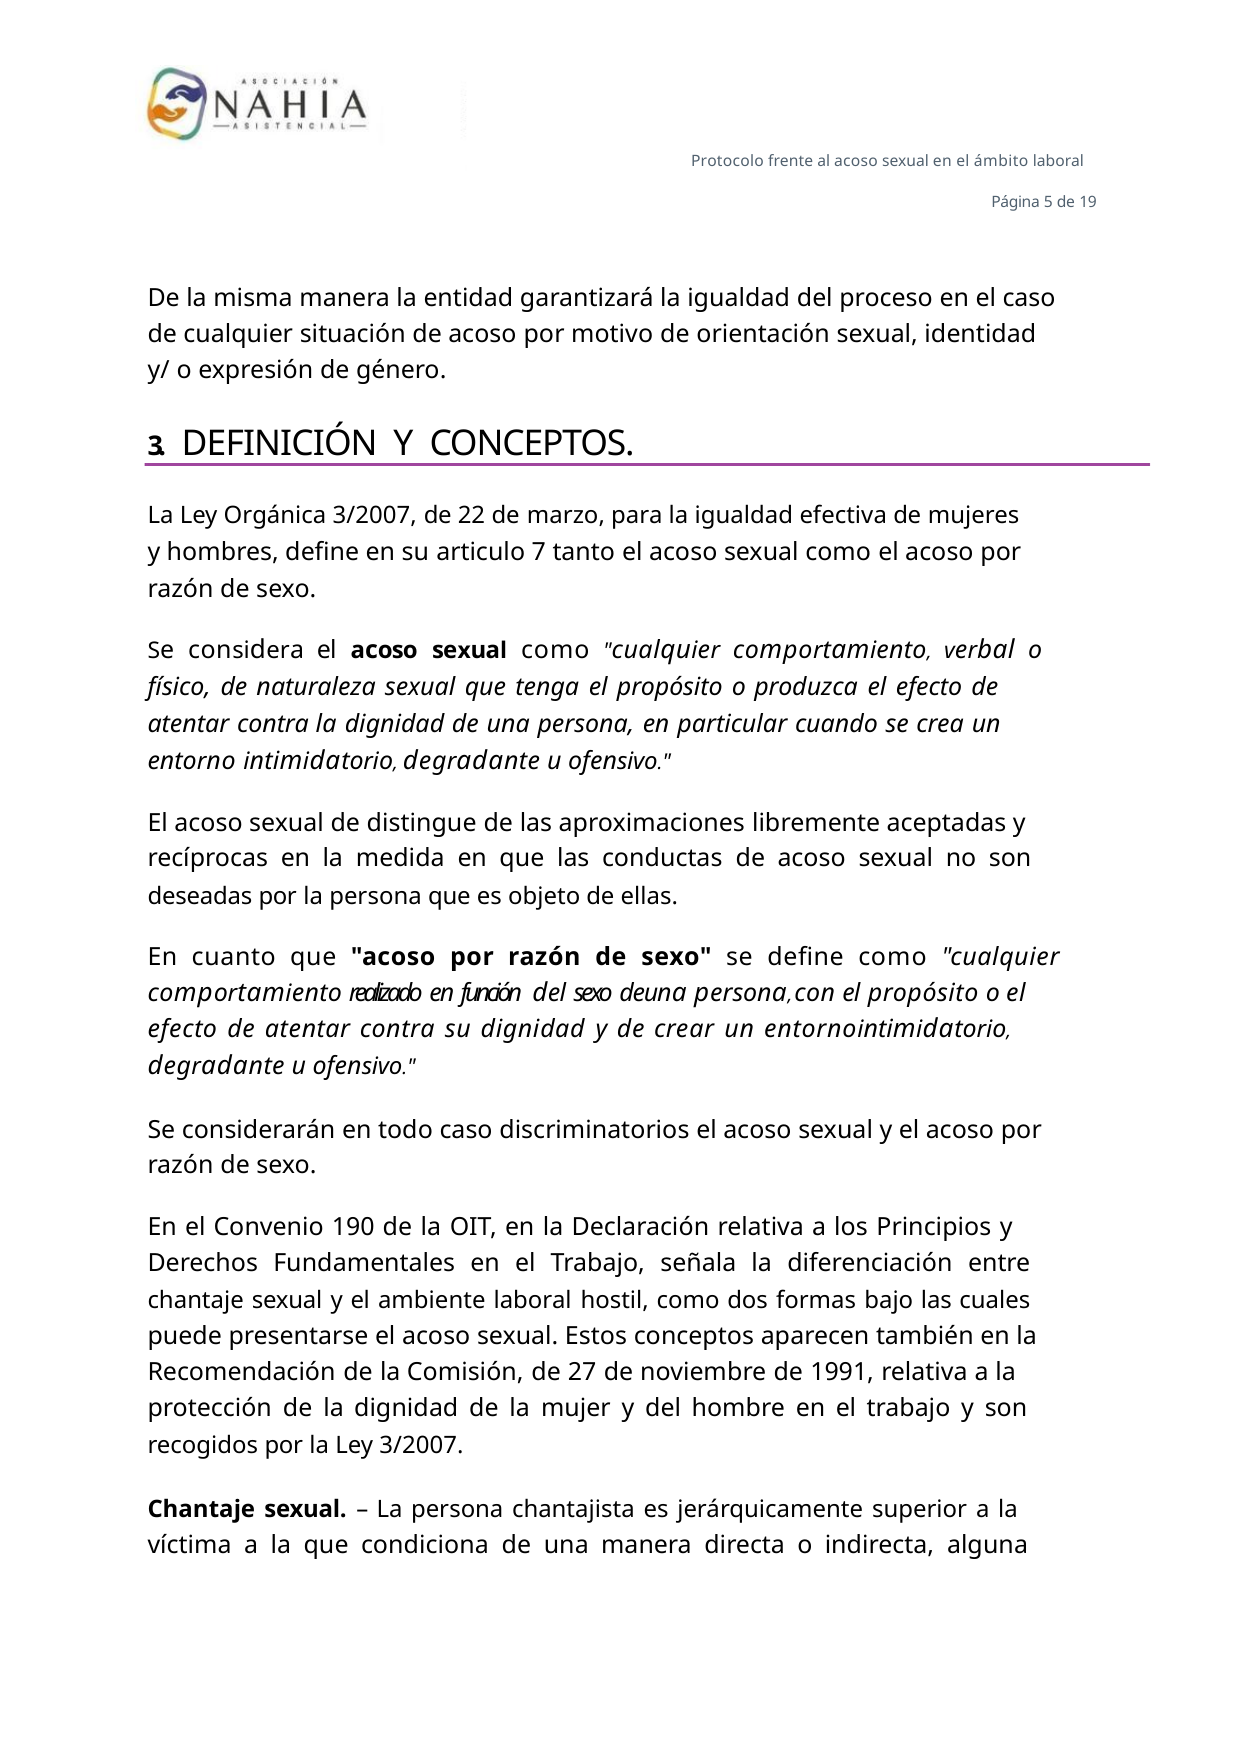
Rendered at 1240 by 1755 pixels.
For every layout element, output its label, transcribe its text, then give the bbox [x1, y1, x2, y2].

text_box 3. DEFINICIÓN Y CONCEPTOS. [147, 419, 670, 463]
text_box De la misma manera la entidad garantizará la igualdad del proceso en el caso de cualquier situación de acoso por motivo de orientación sexual, identidad y/ o expresión de género. [147, 281, 1119, 384]
text_box Se considerarán en todo caso discriminatorios el acoso sexual y el acoso por razón de sexo. [147, 1113, 1119, 1179]
text_box El acoso sexual de distingue de las aproximaciones libremente aceptadas y recíprocas en la medida en que las conductas de acoso sexual no son deseadas por la persona que es objeto de ellas. [147, 805, 1118, 910]
text_box En cuanto que "acoso por razón de sexo" se define como "cualquier comportamiento realizado en función del sexo deuna persona,con el propósito o el efecto de atentar contra su dignidad y de crear un entornointimidatorio, degradante u ofensivo." [147, 939, 1128, 1081]
text_box Chantaje sexual. – La persona chantajista es jerárquicamente superior a la víctima a la que condiciona de una manera directa o indirecta, alguna [147, 1492, 1117, 1559]
text_box Se considera el acoso sexual como "cualquier comportamiento, verbal o físico, de naturaleza sexual que tenga el propósito o produzca el efecto de atentar contra la dignidad de una persona, en particular cuando se crea un entorno intimidatorio, degradante u ofensivo." [147, 632, 1119, 775]
text_box Protocolo frente al acoso sexual en el ámbito laboral Página 5 de 19 [691, 150, 1119, 212]
text_box La Ley Orgánica 3/2007, de 22 de marzo, para la igualdad efectiva de mujeres y hombres, define en su articulo 7 tanto el acoso sexual como el acoso por razón de sexo. [147, 499, 1118, 603]
text_box En el Convenio 190 de la OIT, en la Declaración relativa a los Principios y Derechos Fundamentales en el Trabajo, señala la diferenciación entre chantaje sexual y el ambiente laboral hostil, como dos formas bajo las cuales puede presentarse el acoso sexual. Estos conceptos aparecen también en la Recomendación de la Comisión, de 27 de noviembre de 1991, relativa a la protección de la dignidad de la mujer y del hombre en el trabajo y son recogidos por la Ley 3/2007. [147, 1210, 1119, 1459]
text_box [135, 65, 467, 171]
